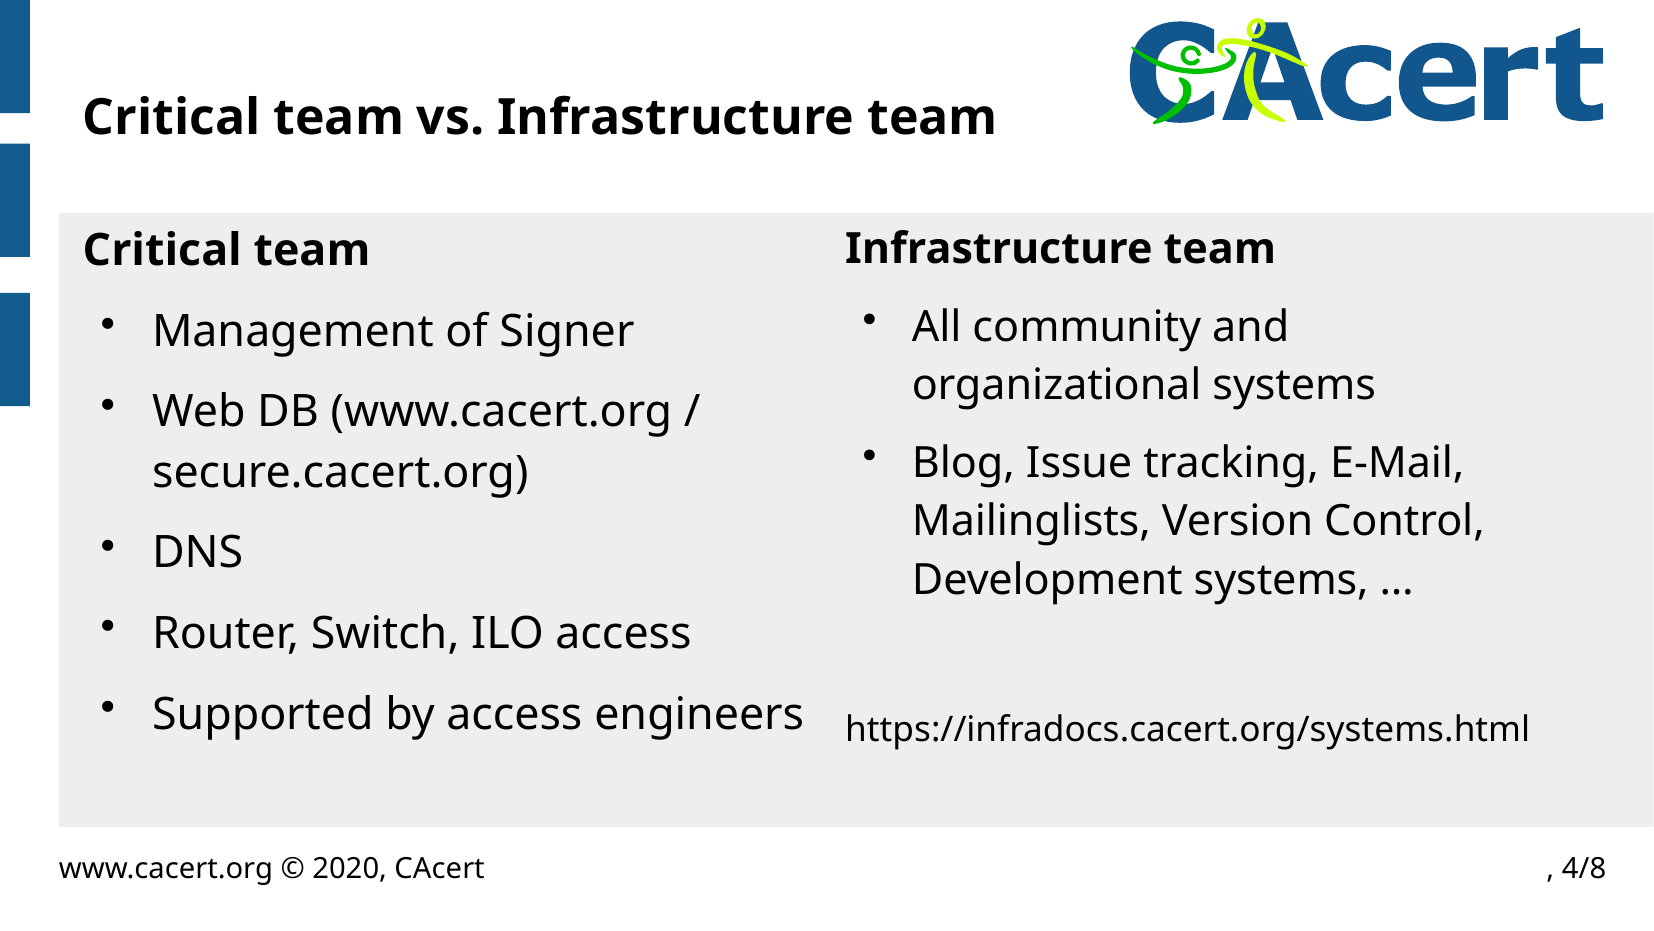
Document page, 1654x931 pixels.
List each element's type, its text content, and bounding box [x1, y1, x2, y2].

title Critical team vs. Infrastructure team [82, 37, 1075, 193]
list Critical team Management of Signer Web DB (www.cacert.org / secure.cacert.org) DNS Router, Switch, ILO access Supported by access engineers [82, 217, 809, 758]
list Infrastructure team All community and organizational systems Blog, Issue tracking, E-Mail, Mailinglists, Version Control, Development systems, … https://infradocs.cacert.org/systems.html [845, 217, 1572, 758]
